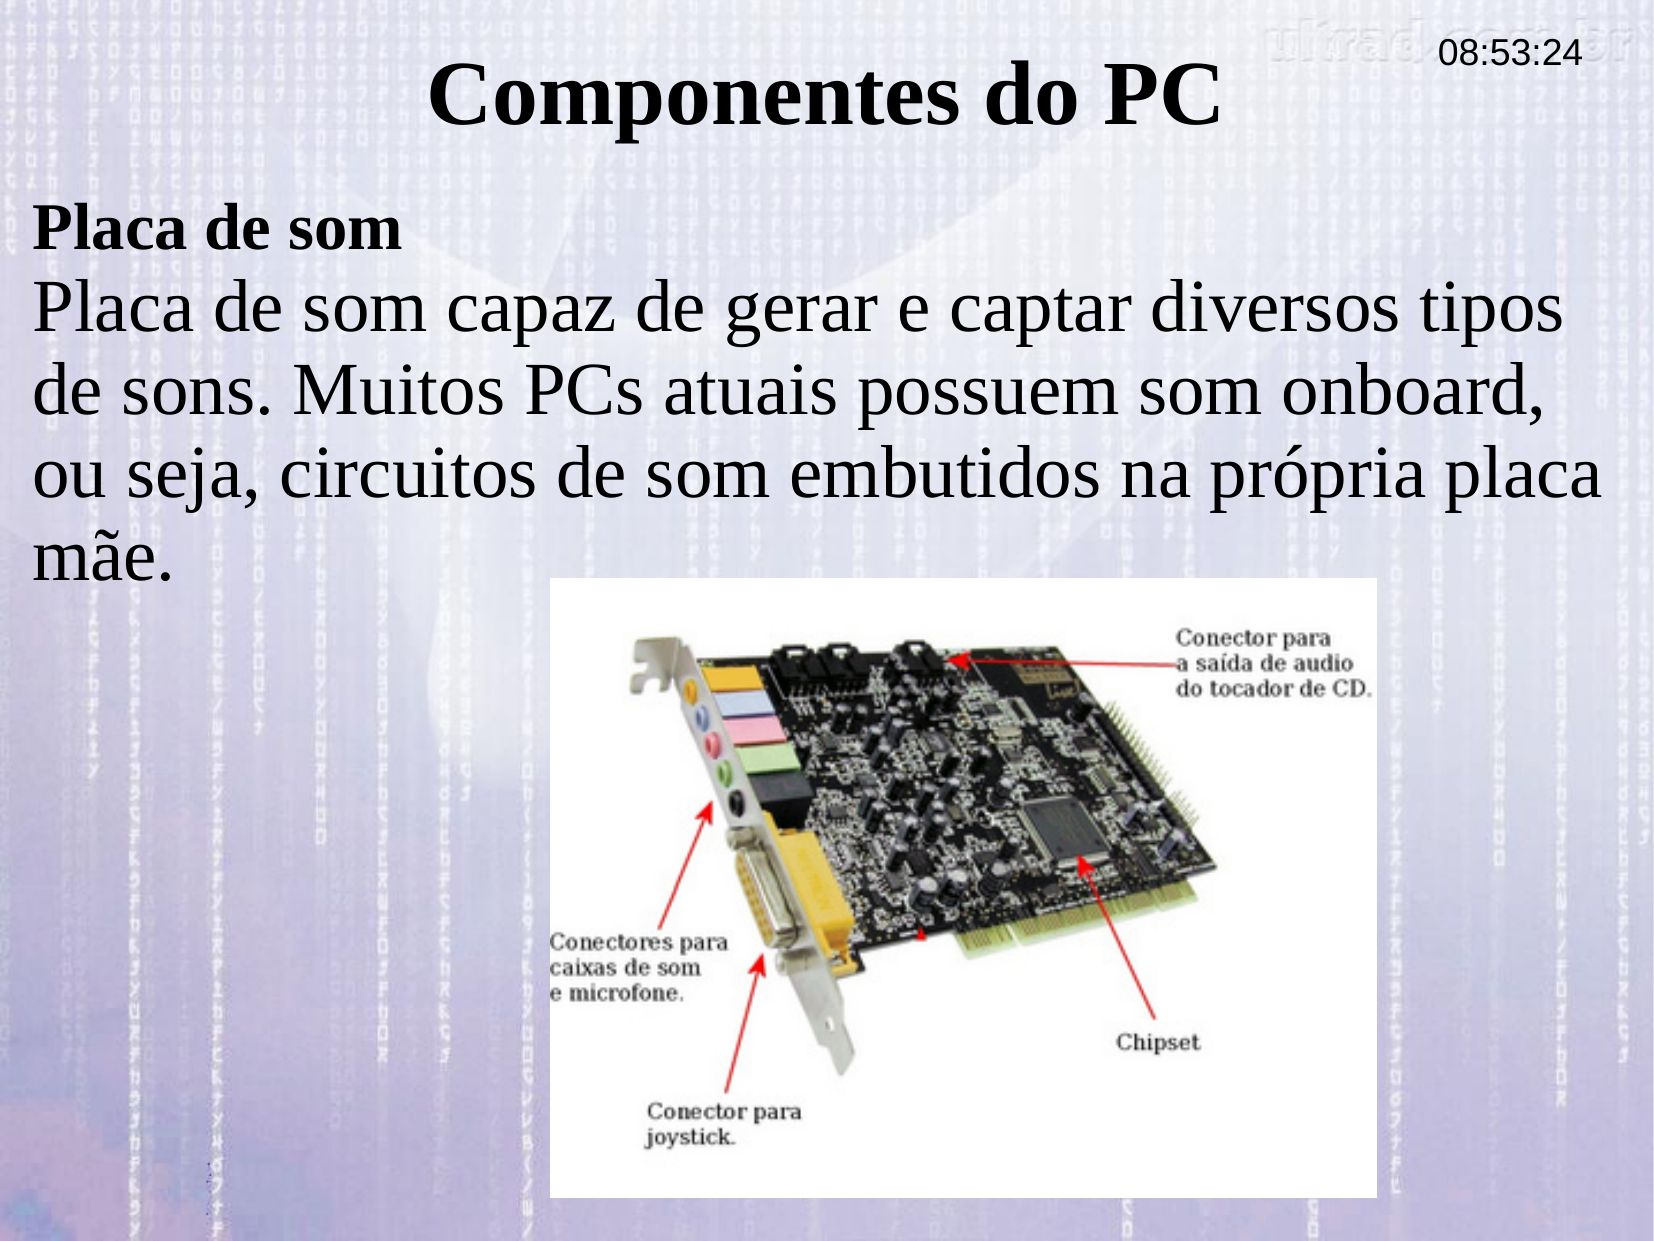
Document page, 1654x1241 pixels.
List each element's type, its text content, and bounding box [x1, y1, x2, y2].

text_box Placa de som Placa de som capaz de gerar e captar diversos tipos de sons. Muitos PCs atuais possuem som onboard, ou seja, circuitos de som embutidos na própria placa mãe. [17, 183, 1625, 649]
picture [0, 0, 1654, 1241]
text_box Componentes do PC [29, 35, 1625, 171]
text_box 09:59:01 [1423, 23, 1631, 94]
